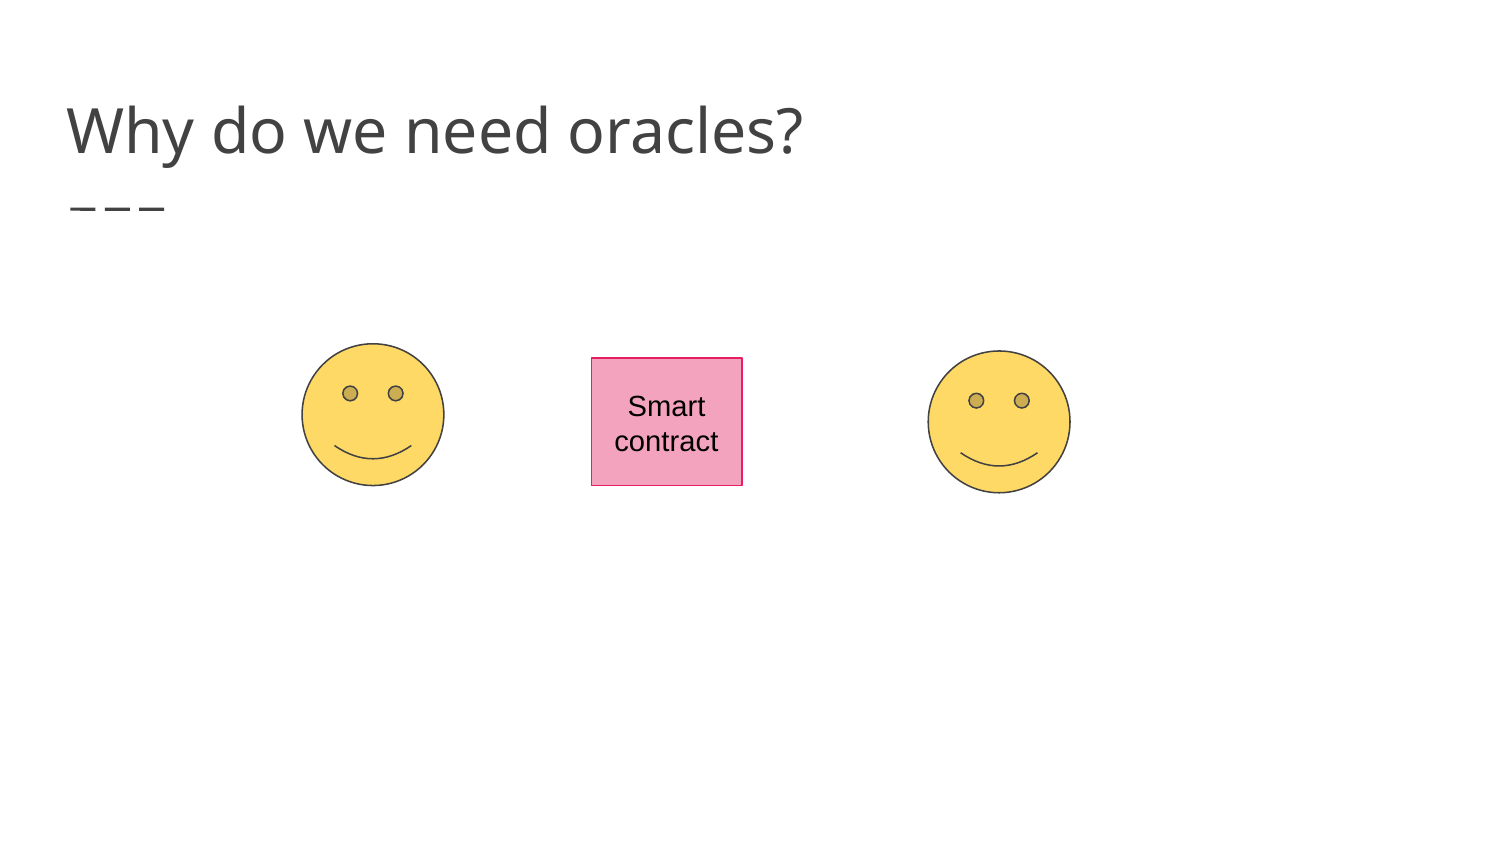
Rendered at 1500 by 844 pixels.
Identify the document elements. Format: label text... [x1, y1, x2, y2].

text_box [928, 350, 1071, 493]
text_box [302, 343, 444, 486]
title Why do we need oracles? [51, 61, 1449, 182]
text_box Smart contract [591, 358, 742, 486]
